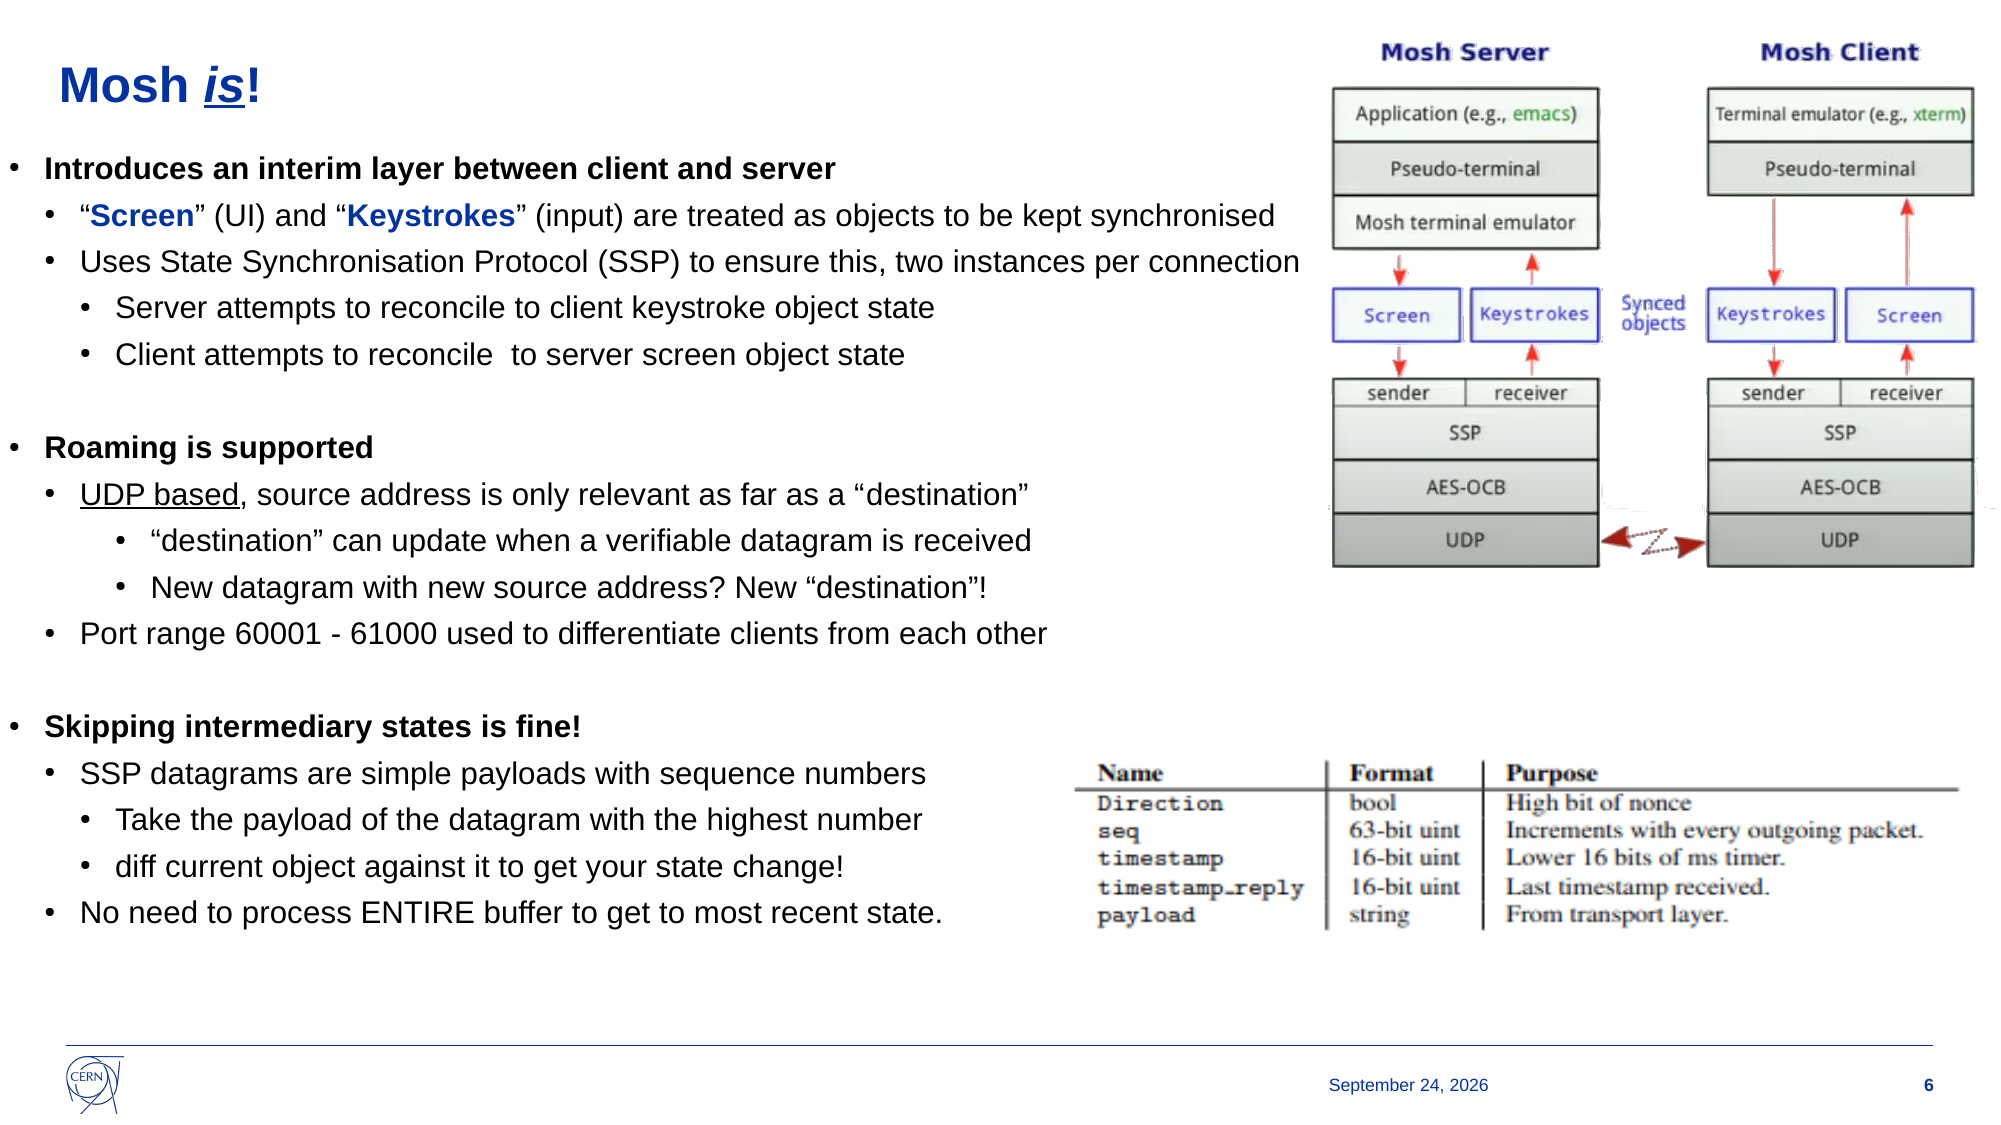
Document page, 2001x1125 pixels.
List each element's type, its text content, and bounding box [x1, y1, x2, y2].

text_box Introduces an interim layer between client and server “Screen” (UI) and “Keystrokes” (input) are treated as objects to be kept synchronised Uses State Synchronisation Protocol (SSP) to ensure this, two instances per connection Server attempts to reconcile to client keystroke object state Client attempts to reconcile to server screen object state Roaming is supported UDP based, source address is only relevant as far as a “destination” “destination” can update when a verifiable datagram is received New datagram with new source address? New “destination”! Port range 60001 - 61000 used to differentiate clients from each other Skipping intermediary states is fine! SSP datagrams are simple payloads with sequence numbers Take the payload of the datagram with the highest number diff current object against it to get your state change! No need to process ENTIRE buffer to get to most recent state. [0, 97, 1524, 938]
title Mosh is! [59, 59, 1241, 97]
picture [1328, 41, 2000, 568]
picture [1064, 738, 1997, 975]
